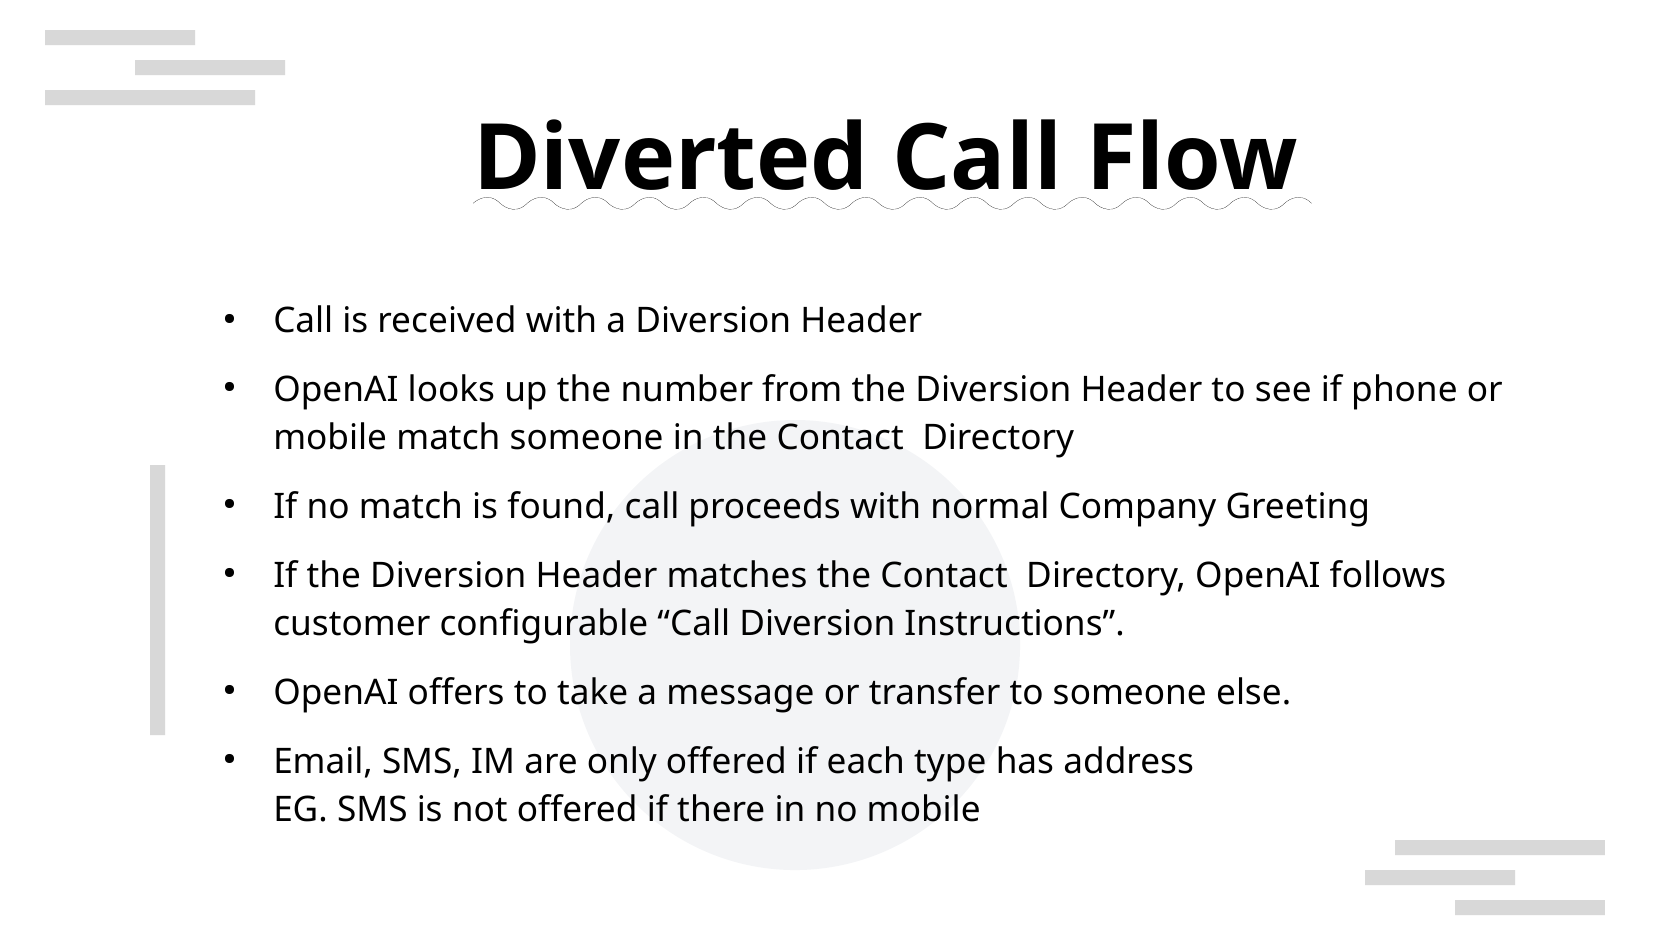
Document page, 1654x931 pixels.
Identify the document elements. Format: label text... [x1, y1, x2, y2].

list Call is received with a Diversion Header OpenAI looks up the number from the Diversion Header to see if phone or mobile match someone in the Contact Directory If no match is found, call proceeds with normal Company Greeting If the Diversion Header matches the Contact Directory, OpenAI follows customer configurable “Call Diversion Instructions”. OpenAI offers to take a message or transfer to someone else. Email, SMS, IM are only offered if each type has address EG. SMS is not offered if there in no mobile [206, 295, 1565, 835]
title Diverted Call Flow [206, 76, 1565, 233]
